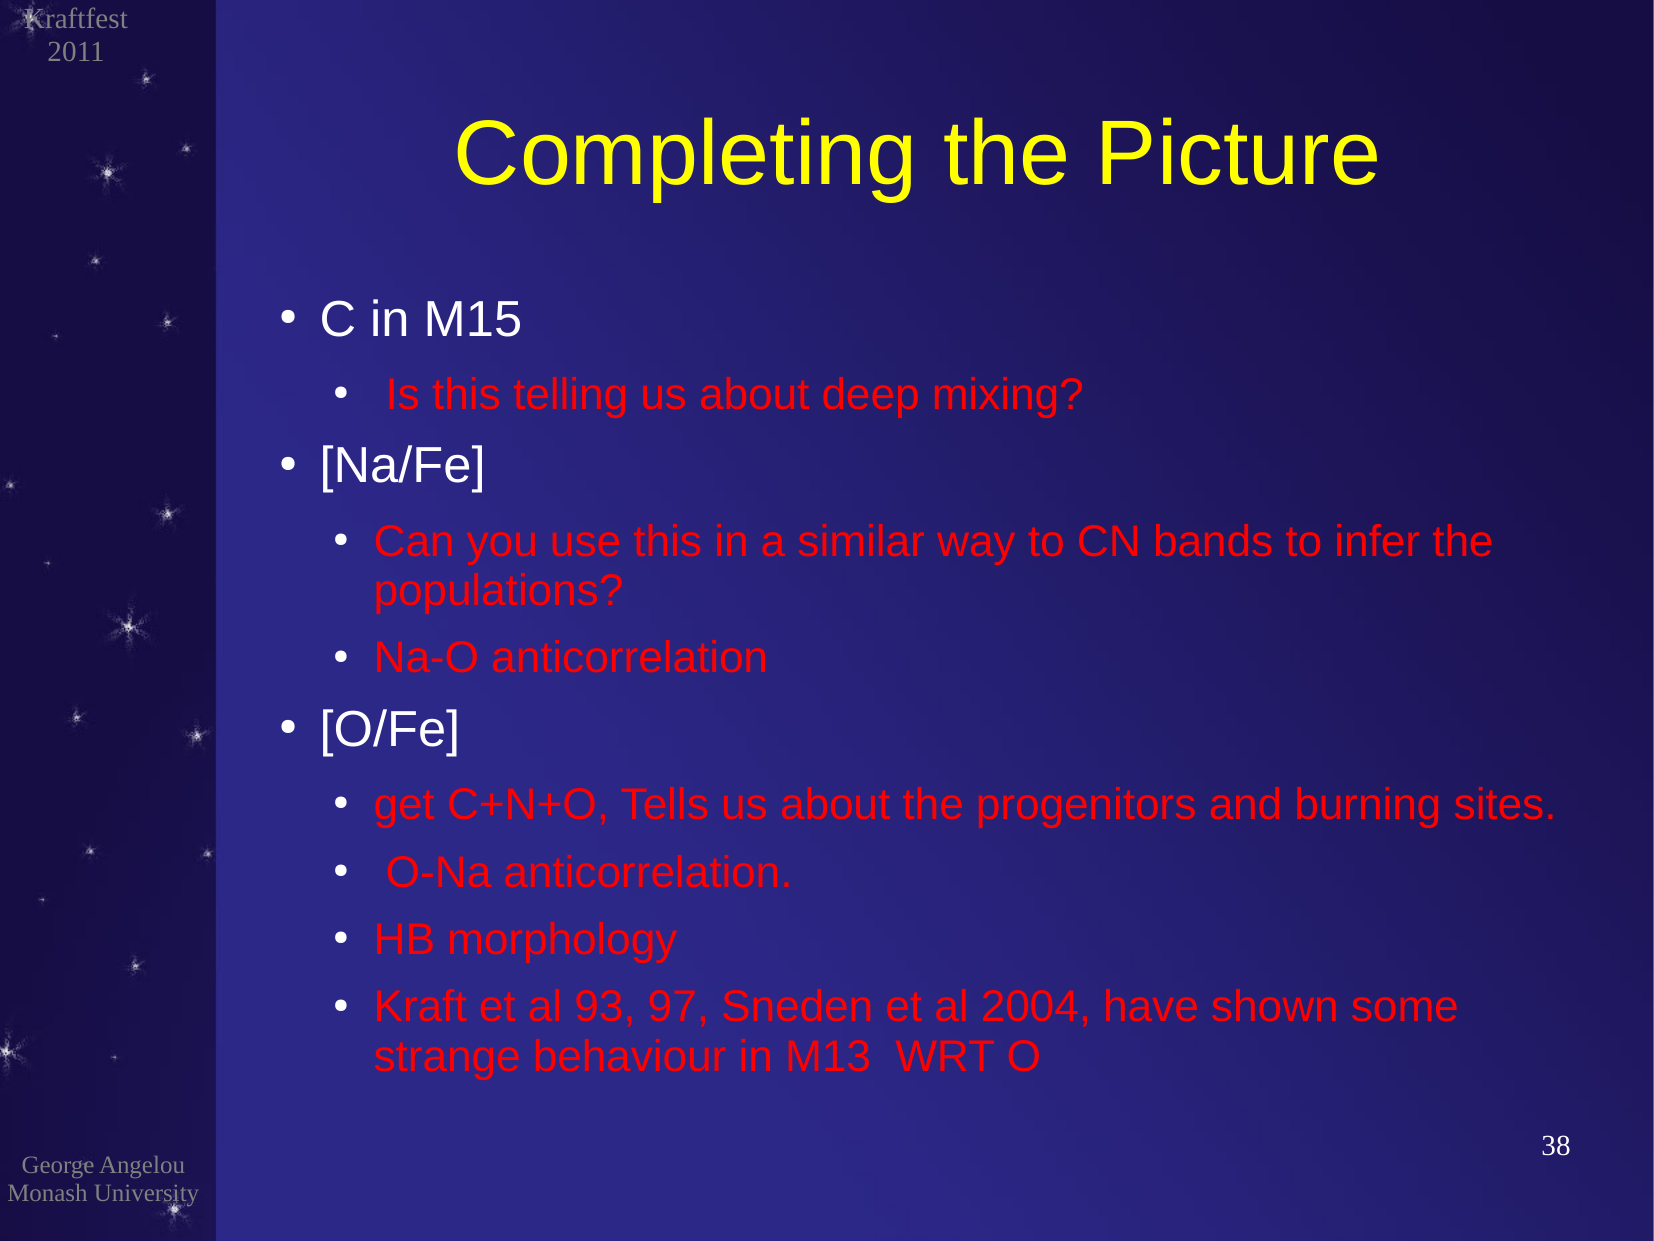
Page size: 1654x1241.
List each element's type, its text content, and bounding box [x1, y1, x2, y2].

list C in M15 Is this telling us about deep mixing? [Na/Fe] Can you use this in a similar way to CN bands to infer the populations? Na-O anticorrelation [O/Fe] get C+N+O, Tells us about the progenitors and burning sites. O-Na anticorrelation. HB morphology Kraft et al 93, 97, Sneden et al 2004, have shown some strange behaviour in M13 WRT O [265, 290, 1571, 1109]
title Completing the Picture [265, 56, 1571, 250]
picture [0, 0, 1654, 1241]
